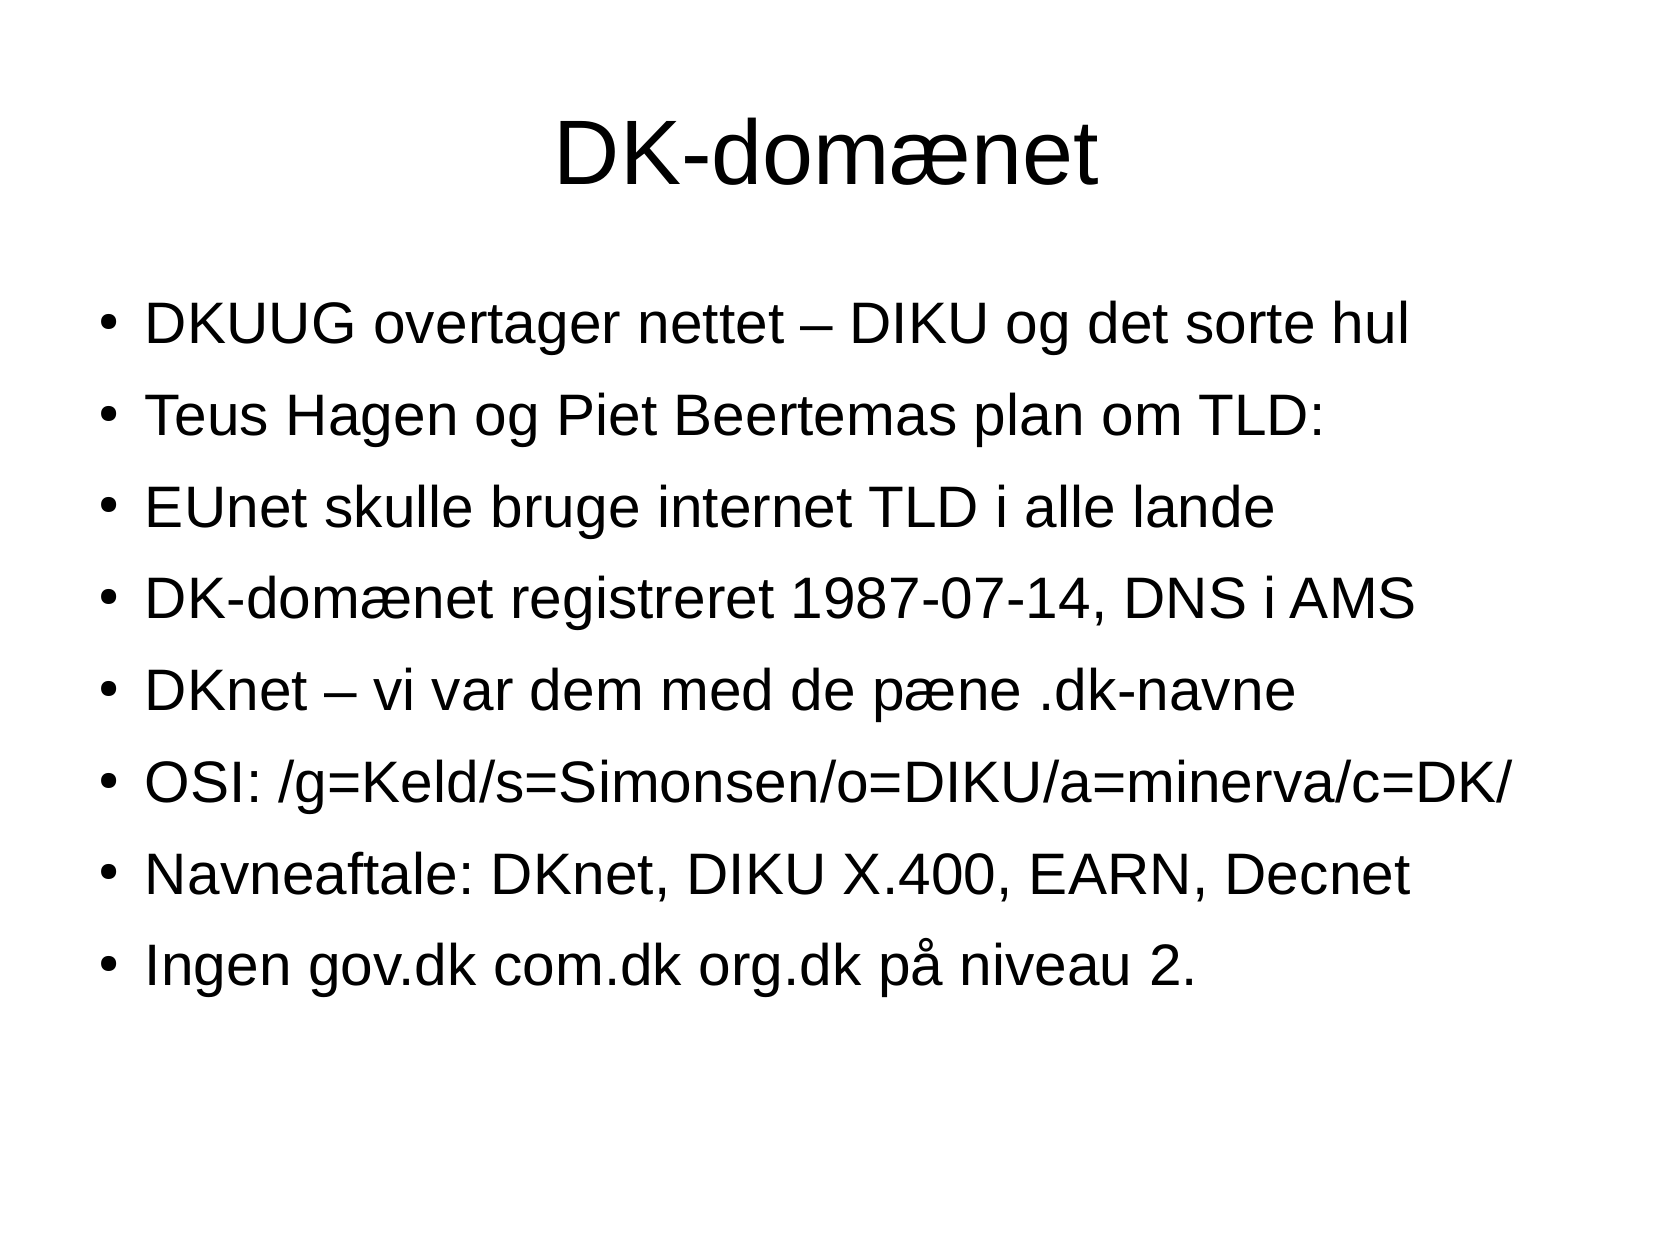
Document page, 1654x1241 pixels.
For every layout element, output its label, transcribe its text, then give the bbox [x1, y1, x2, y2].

title DK-domænet [82, 49, 1571, 257]
list DKUUG overtager nettet – DIKU og det sorte hul Teus Hagen og Piet Beertemas plan om TLD: EUnet skulle bruge internet TLD i alle lande DK-domænet registreret 1987-07-14, DNS i AMS DKnet – vi var dem med de pæne .dk-navne OSI: /g=Keld/s=Simonsen/o=DIKU/a=minerva/c=DK/ Navneaftale: DKnet, DIKU X.400, EARN, Decnet Ingen gov.dk com.dk org.dk på niveau 2. [82, 290, 1538, 1010]
